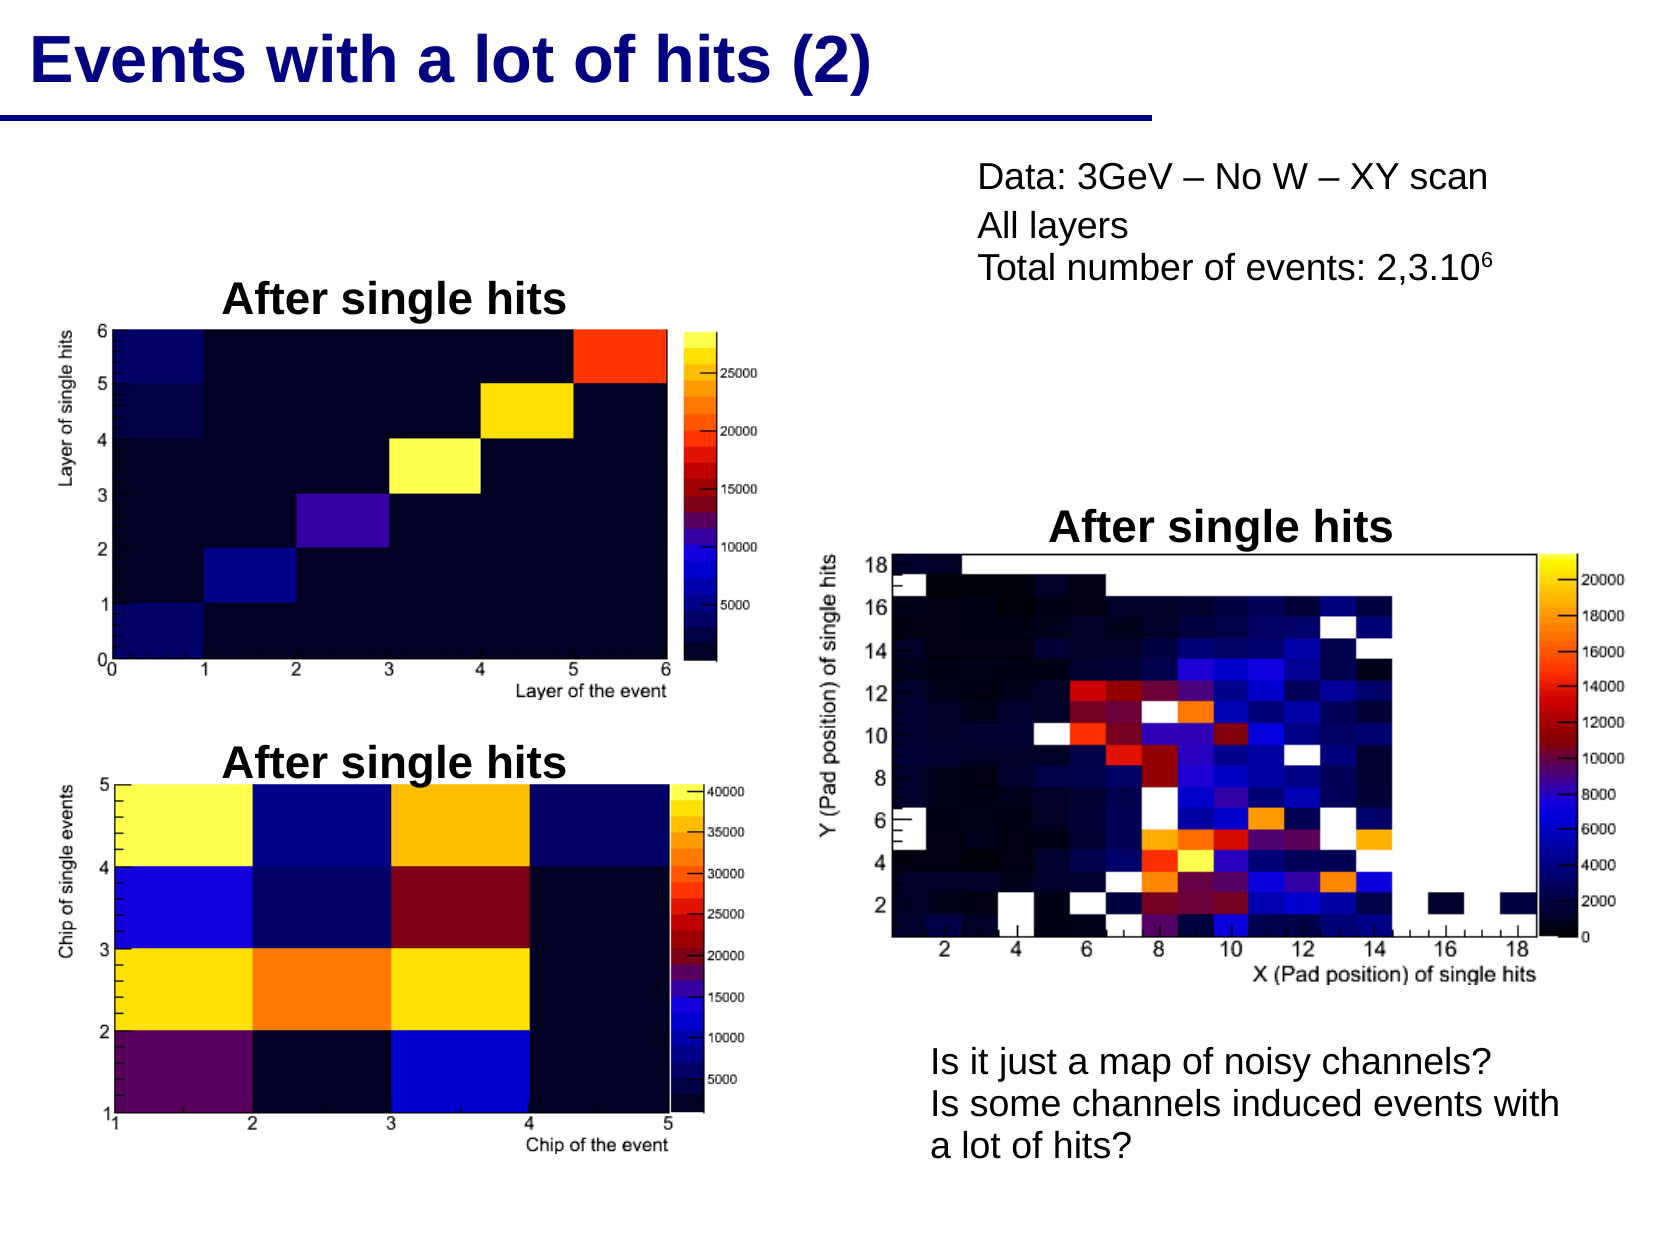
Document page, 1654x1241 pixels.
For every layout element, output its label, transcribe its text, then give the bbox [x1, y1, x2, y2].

text_box Is it just a map of noisy channels? Is some channels induced events with a lot of hits? [915, 1033, 1595, 1175]
text_box After single hits [1033, 493, 1418, 562]
text_box Data: 3GeV – No W – XY scan [962, 147, 1642, 205]
text_box After single hits [206, 730, 591, 798]
text_box After single hits [206, 265, 591, 333]
text_box All layers Total number of events: 2,3.106 [962, 205, 1613, 298]
picture [43, 744, 768, 1154]
title Events with a lot of hits (2) [29, 0, 1625, 119]
picture [41, 289, 766, 700]
picture [809, 507, 1652, 985]
